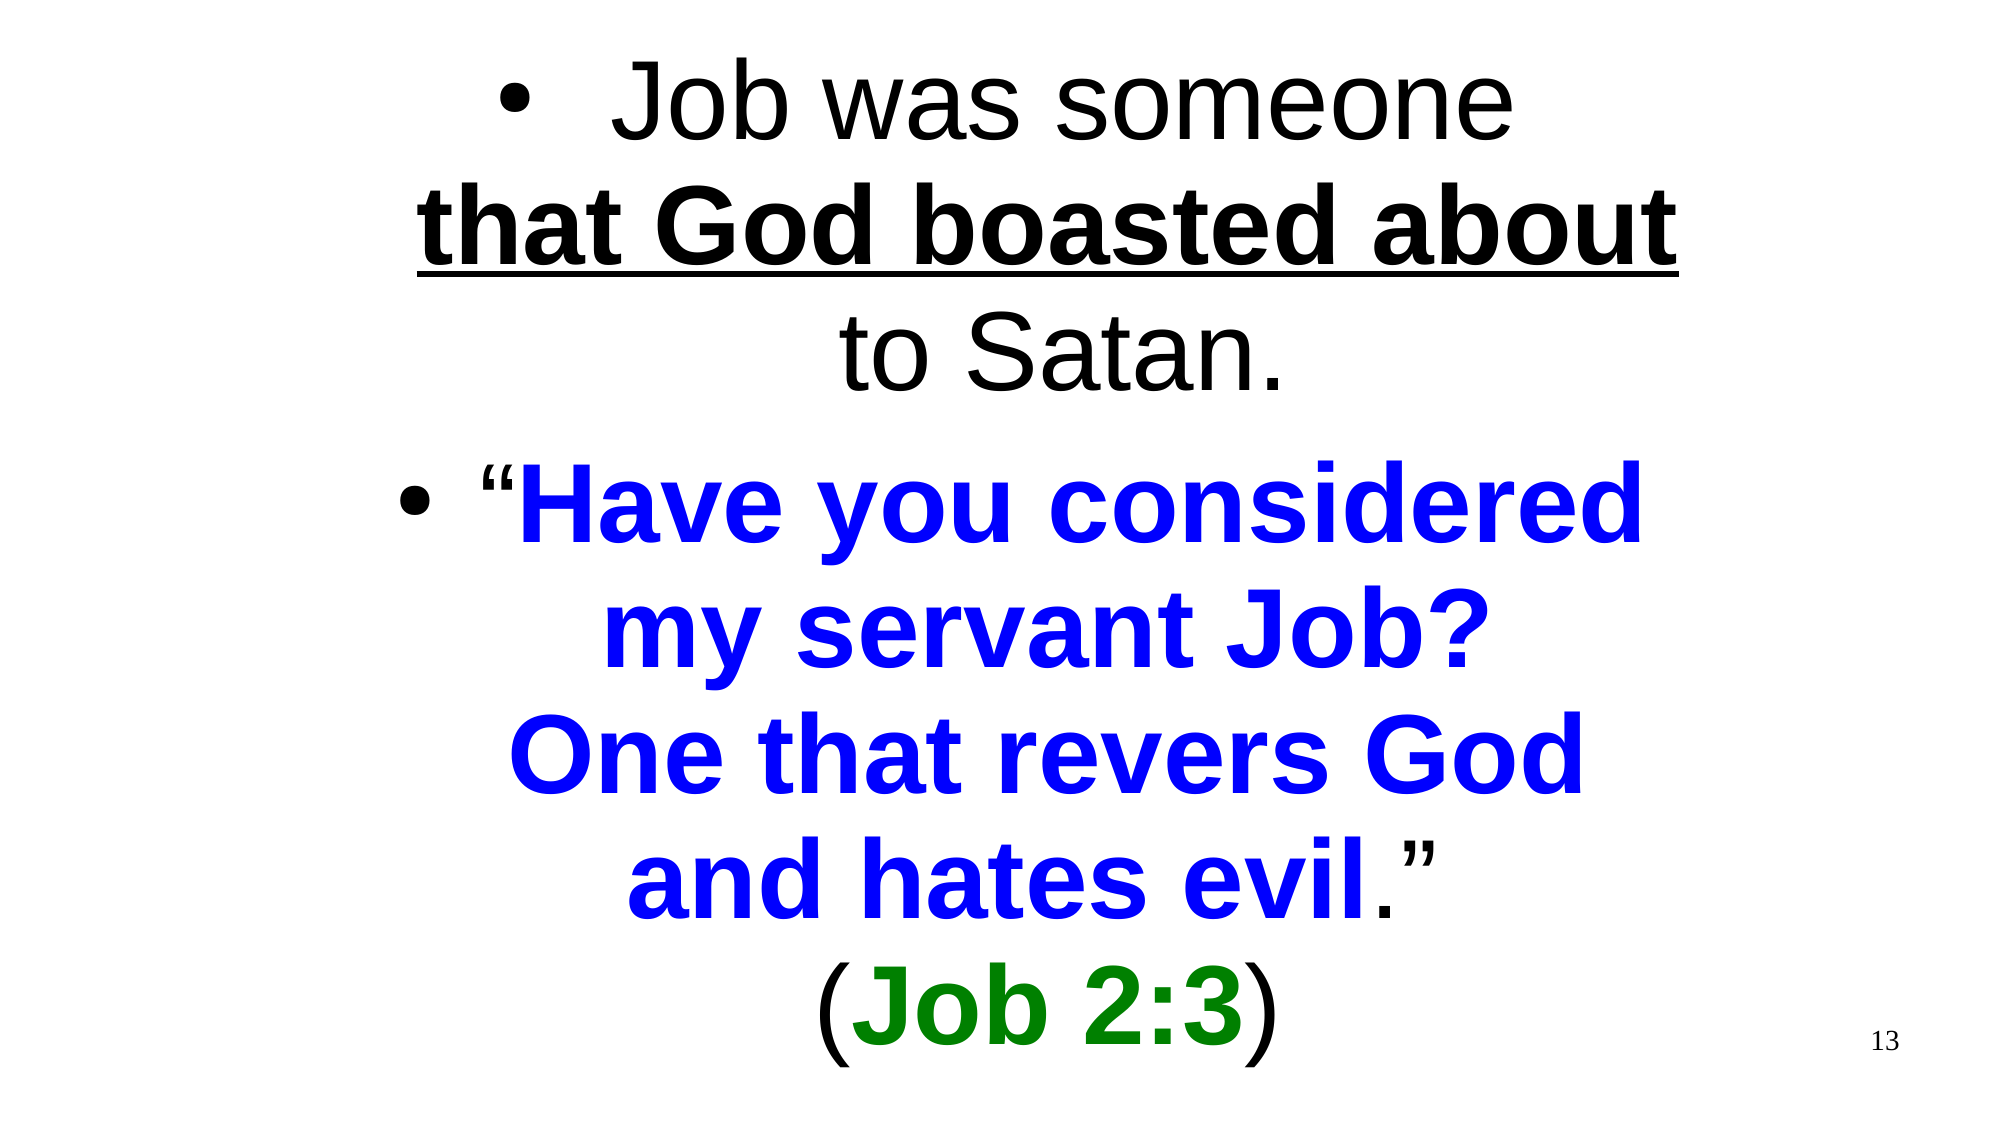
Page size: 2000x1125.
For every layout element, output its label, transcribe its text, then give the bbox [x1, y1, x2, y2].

list Job was someone that God boasted about to Satan. “Have you considered my servant Job? One that revers God and hates evil.” (Job 2:3) [37, 37, 1988, 1088]
